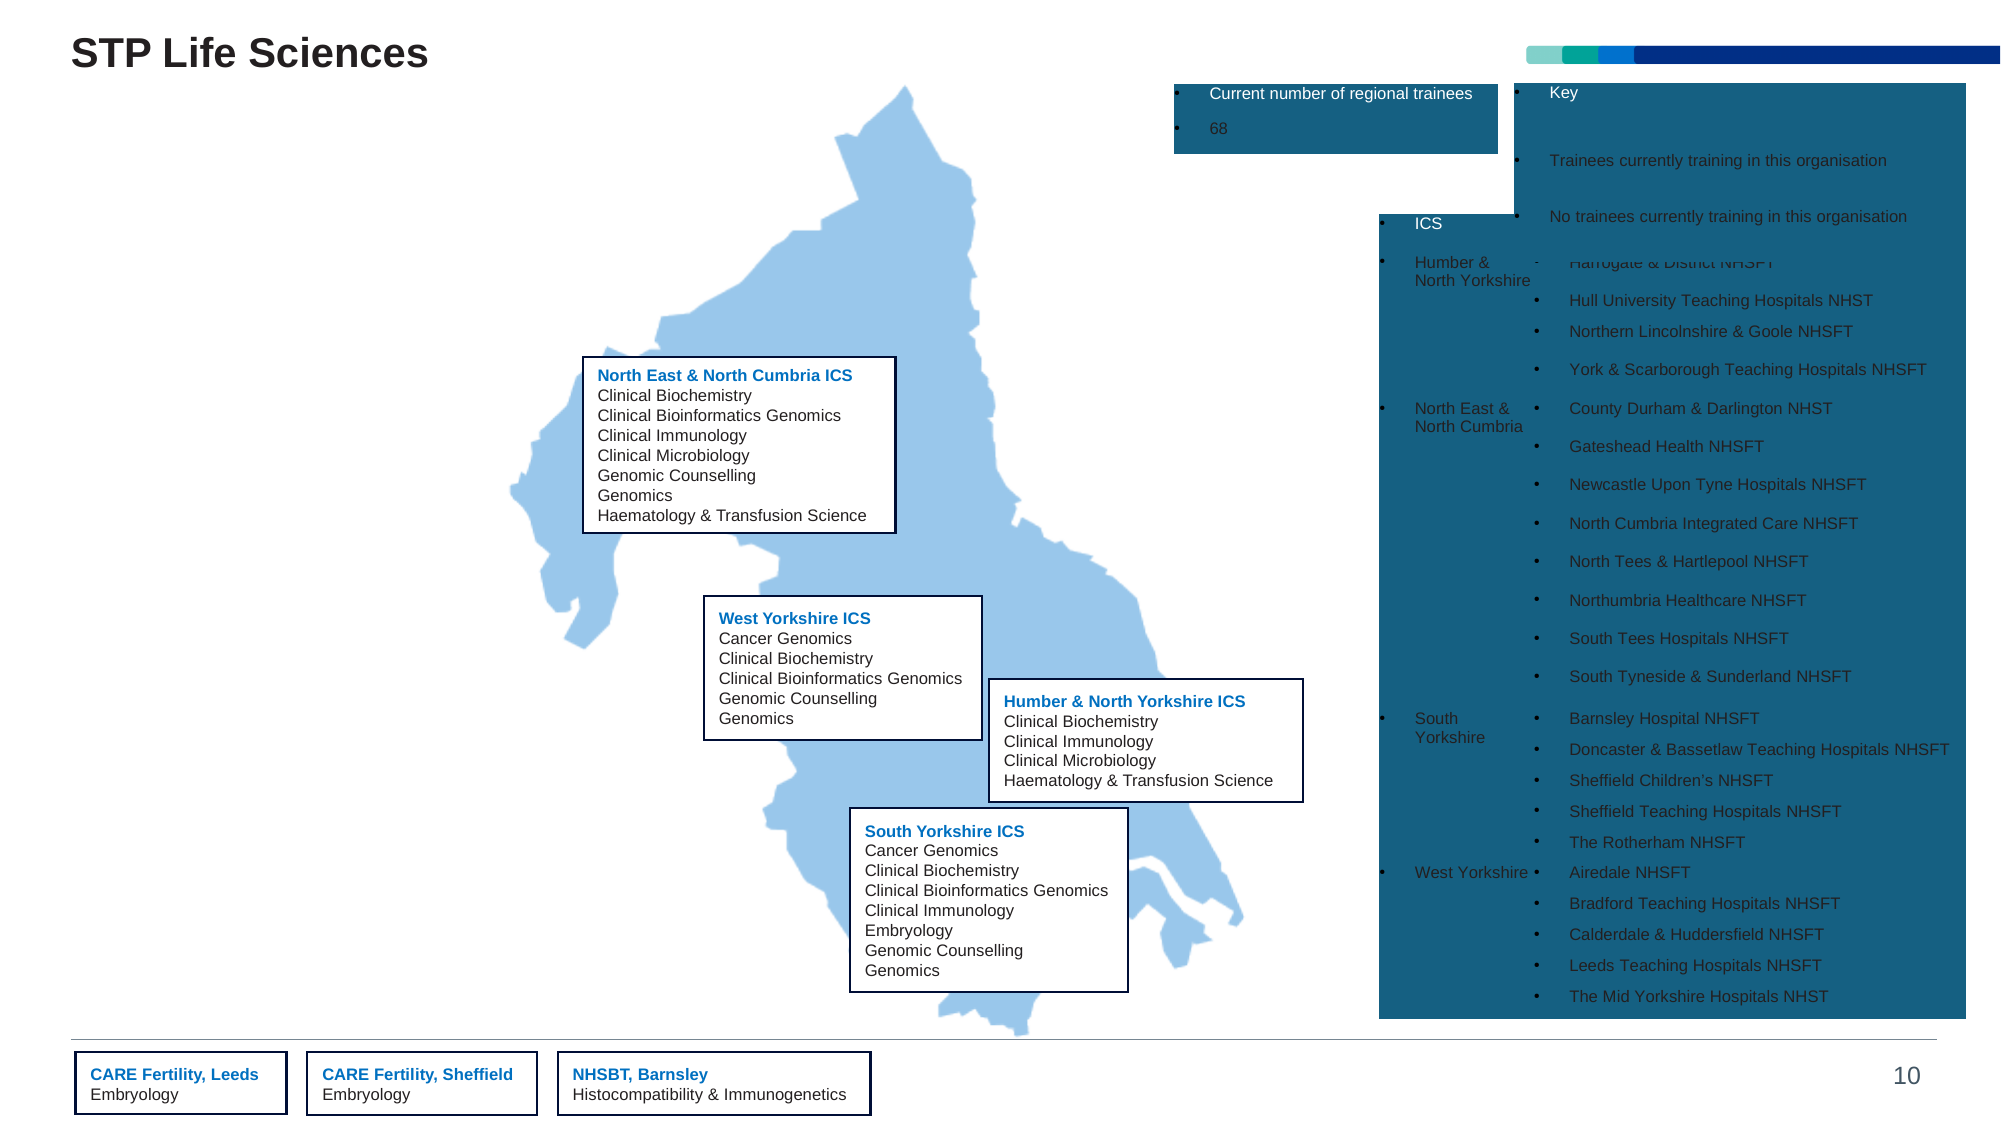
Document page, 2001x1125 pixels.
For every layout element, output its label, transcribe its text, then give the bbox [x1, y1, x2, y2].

table_cell No trainees currently training in this organisation [1514, 207, 1909, 262]
table_cell Gateshead Health NHSFT [1534, 437, 1966, 476]
table_cell West Yorkshire [1379, 864, 1534, 1019]
table_cell Harrogate & District NHSFT [1534, 262, 1966, 291]
title STP Life Sciences [70, 32, 1513, 79]
text_box NHSBT, Barnsley Histocompatibility & Immunogenetics [558, 1052, 870, 1115]
table_cell North East & North Cumbria [1379, 399, 1534, 709]
table_cell 68 [1174, 119, 1498, 154]
table_cell The Rotherham NHSFT [1534, 833, 1966, 864]
table_cell North Tees & Hartlepool NHSFT [1534, 552, 1966, 591]
table_cell Sheffield Children’s NHSFT [1534, 771, 1966, 802]
table_cell Doncaster & Bassetlaw Teaching Hospitals NHSFT [1534, 740, 1966, 771]
table_cell North Cumbria Integrated Care NHSFT [1534, 514, 1966, 552]
table_cell [1909, 152, 1966, 207]
table_header [1909, 83, 1966, 152]
text_box CARE Fertility, Leeds Embryology [75, 1052, 286, 1114]
table_cell Trainees currently training in this organisation [1514, 152, 1909, 207]
table_cell South Tees Hospitals NHSFT [1534, 629, 1966, 668]
table_cell Barnsley Hospital NHSFT [1534, 709, 1966, 740]
table_cell [1909, 207, 1966, 262]
table_cell Bradford Teaching Hospitals NHSFT [1534, 895, 1966, 926]
text_box South Yorkshire ICS Cancer Genomics Clinical Biochemistry Clinical Bioinformatics Genomics Clinical Immunology Embryology Genomic Counselling Genomics [850, 808, 1128, 992]
table_cell Hull University Teaching Hospitals NHST [1534, 291, 1966, 322]
table_cell County Durham & Darlington NHST [1534, 399, 1966, 437]
table_cell The Mid Yorkshire Hospitals NHST [1534, 988, 1966, 1019]
table_cell South Yorkshire [1379, 709, 1534, 864]
table_cell South Tyneside & Sunderland NHSFT [1534, 668, 1966, 709]
table_cell Northern Lincolnshire & Goole NHSFT [1534, 322, 1966, 361]
text_box CARE Fertility, Sheffield Embryology [307, 1052, 537, 1115]
picture [503, 81, 1252, 1046]
table_cell Newcastle Upon Tyne Hospitals NHSFT [1534, 476, 1966, 514]
table_header ICS [1379, 214, 1514, 253]
table_cell Northumbria Healthcare NHSFT [1534, 591, 1966, 629]
table_cell Leeds Teaching Hospitals NHSFT [1534, 957, 1966, 988]
table_cell Humber & North Yorkshire [1379, 253, 1534, 399]
table_cell Calderdale & Huddersfield NHSFT [1534, 926, 1966, 957]
table_cell York & Scarborough Teaching Hospitals NHSFT [1534, 361, 1966, 399]
table_header Current number of regional trainees [1174, 84, 1498, 119]
table_cell Sheffield Teaching Hospitals NHSFT [1534, 802, 1966, 833]
table_header Key [1514, 83, 1909, 152]
text_box Humber & North Yorkshire ICS Clinical Biochemistry Clinical Immunology Clinical Microbiology Haematology & Transfusion Science [989, 679, 1303, 802]
table_cell Airedale NHSFT [1534, 864, 1966, 895]
text_box North East & North Cumbria ICS Clinical Biochemistry Clinical Bioinformatics Genomics Clinical Immunology Clinical Microbiology Genomic Counselling Genomics Haematology & Transfusion Science [583, 357, 896, 533]
text_box West Yorkshire ICS Cancer Genomics Clinical Biochemistry Clinical Bioinformatics Genomics Genomic Counselling Genomics [704, 596, 982, 740]
